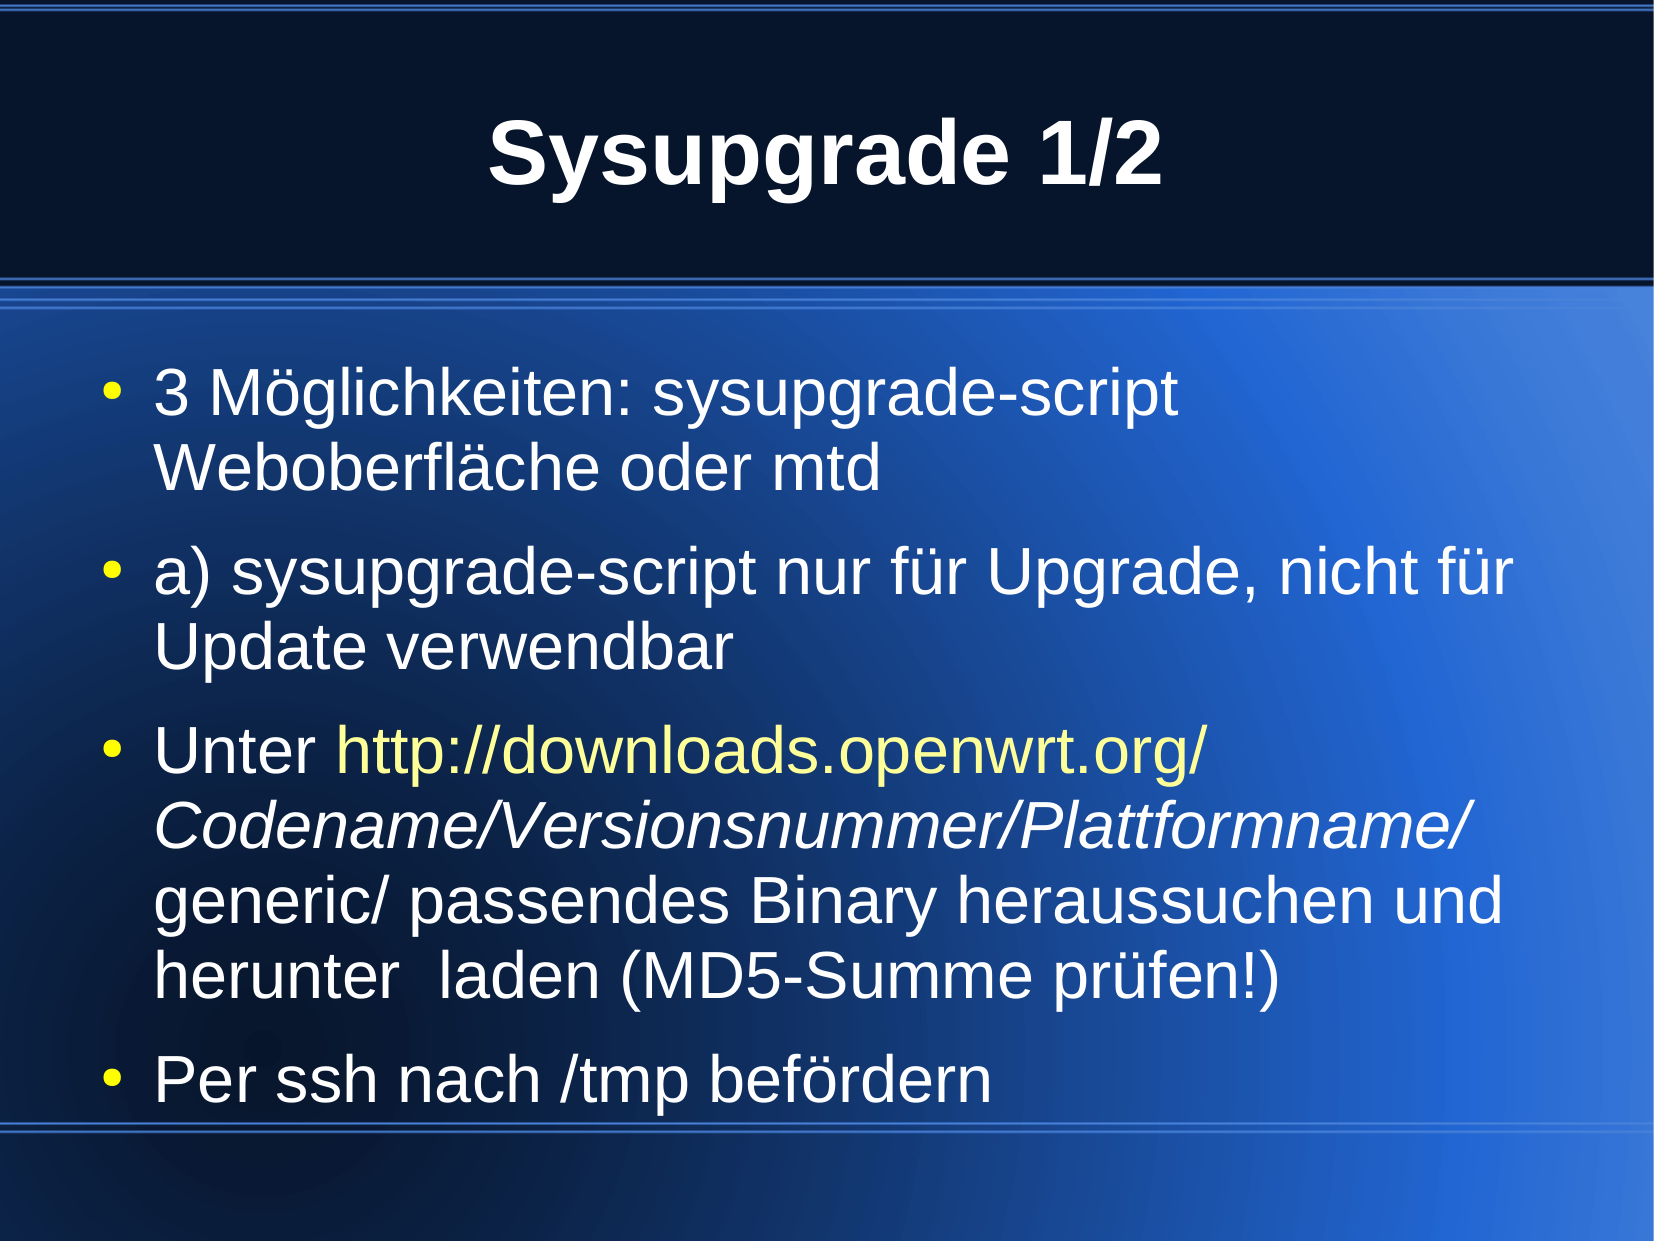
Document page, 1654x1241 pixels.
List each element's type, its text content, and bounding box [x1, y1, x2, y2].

list 3 Möglichkeiten: sysupgrade-script Weboberfläche oder mtd a) sysupgrade-script nur für Upgrade, nicht für Update verwendbar Unter http://downloads.openwrt.org/ Codename/Versionsnummer/Plattformname/ generic/ passendes Binary heraussuchen und herunter laden (MD5-Summe prüfen!) Per ssh nach /tmp befördern [82, 355, 1571, 1159]
picture [0, 0, 1654, 1241]
title Sysupgrade 1/2 [82, 56, 1571, 250]
